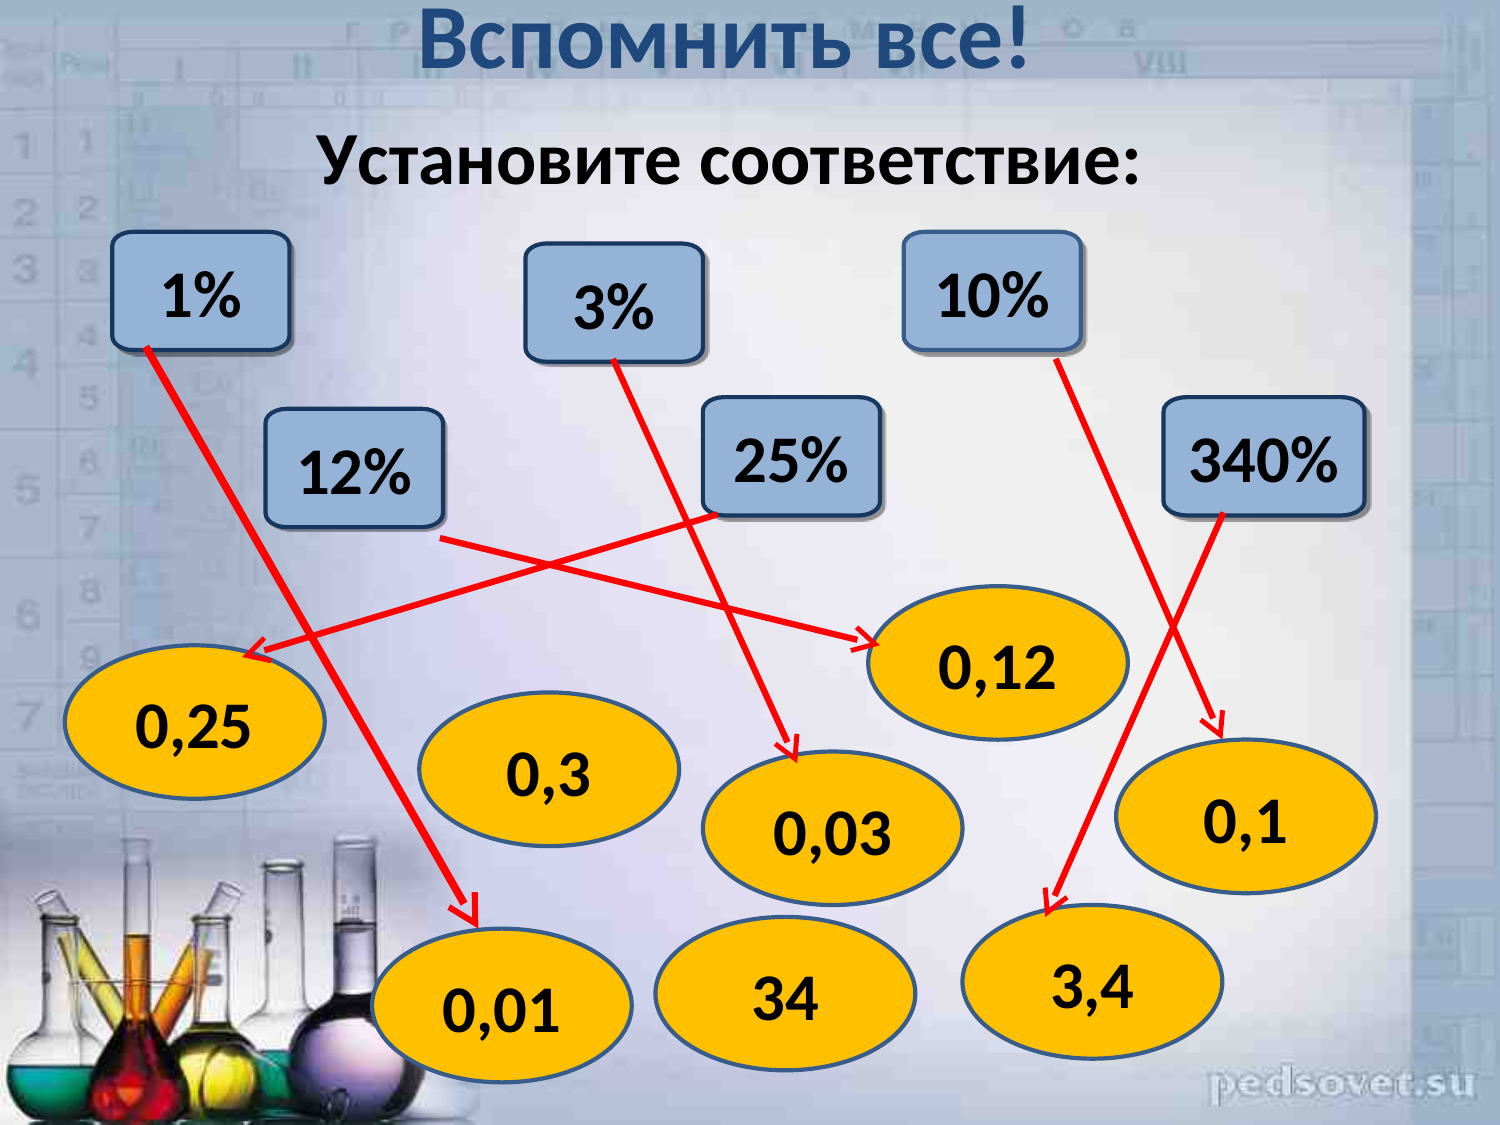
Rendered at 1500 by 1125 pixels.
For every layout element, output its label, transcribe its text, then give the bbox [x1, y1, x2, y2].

text_box 0,1 [1116, 739, 1377, 894]
picture [0, 0, 1500, 1125]
text_box 340% [1163, 397, 1365, 516]
text_box 0,25 [64, 645, 325, 799]
text_box 10% [903, 231, 1081, 351]
text_box 1% [112, 231, 290, 351]
text_box 0,12 [868, 586, 1128, 740]
text_box 34 [655, 916, 916, 1071]
text_box 3% [525, 243, 703, 362]
text_box 0,3 [419, 692, 680, 847]
text_box 3,4 [962, 904, 1223, 1059]
text_box 0,01 [372, 928, 632, 1083]
text_box 25% [702, 397, 880, 516]
text_box 12% [265, 408, 443, 528]
subtitle Установите соответствие: [64, 101, 1412, 1083]
title Вспомнить все! [88, 0, 1364, 101]
text_box 0,03 [702, 751, 963, 906]
